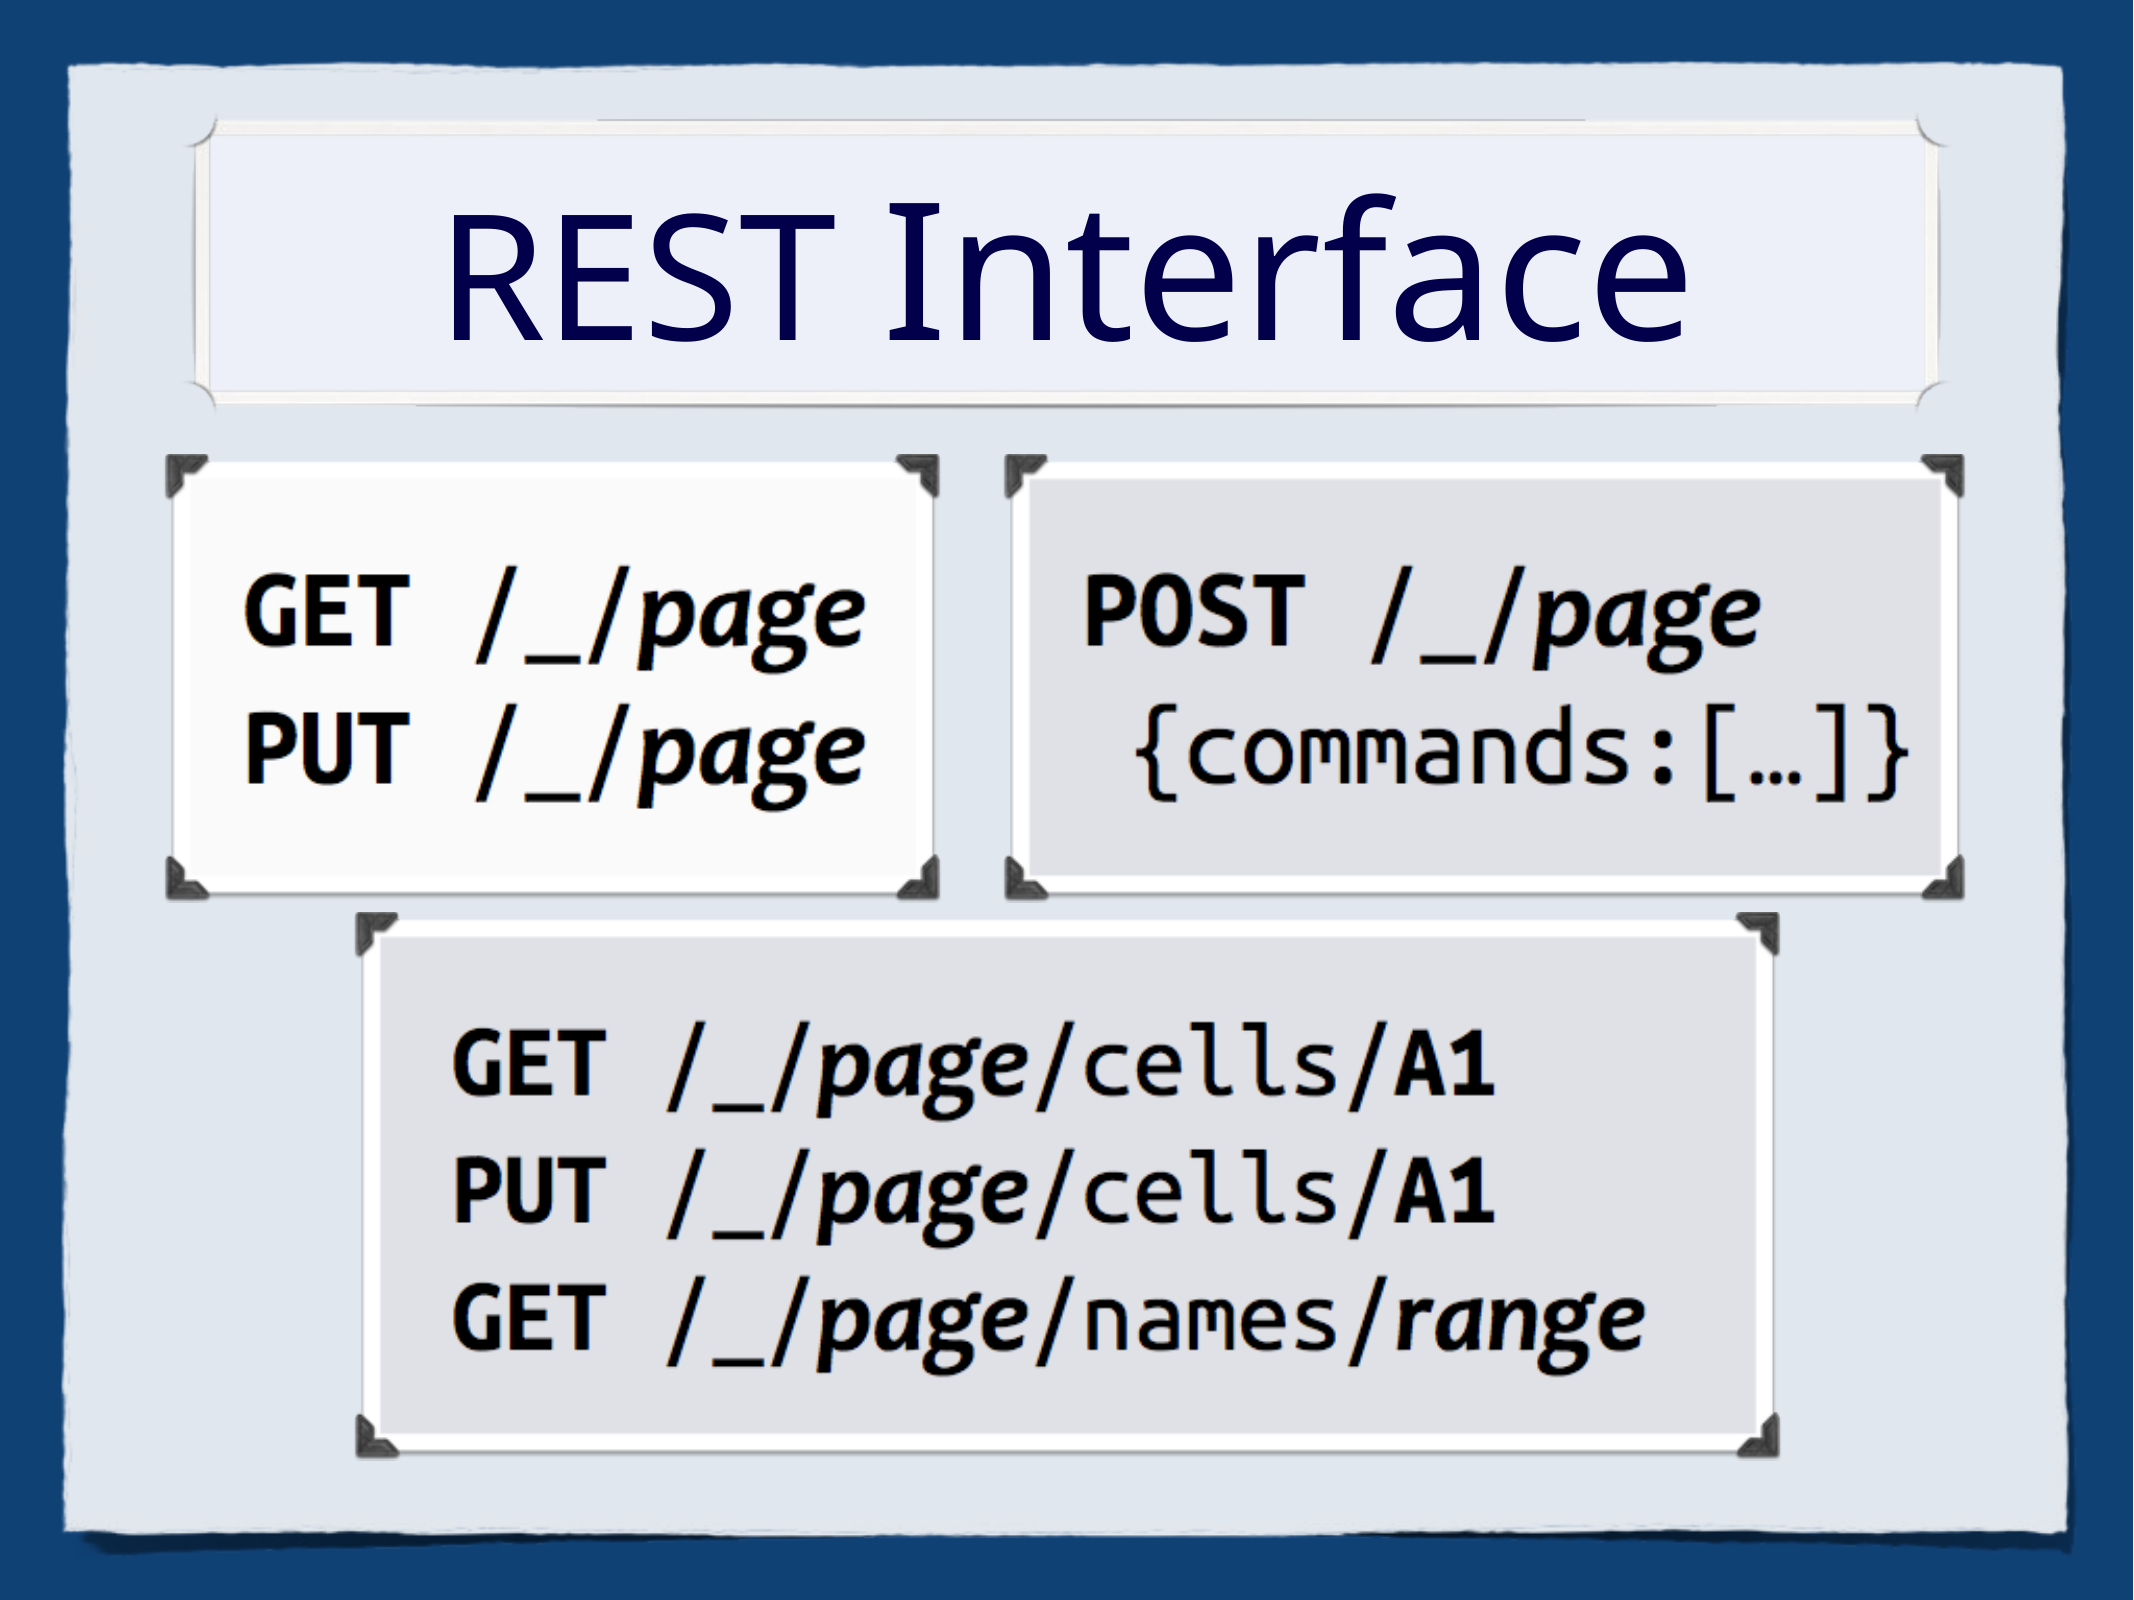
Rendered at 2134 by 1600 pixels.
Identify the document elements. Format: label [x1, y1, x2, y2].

picture [54, 52, 2078, 1559]
